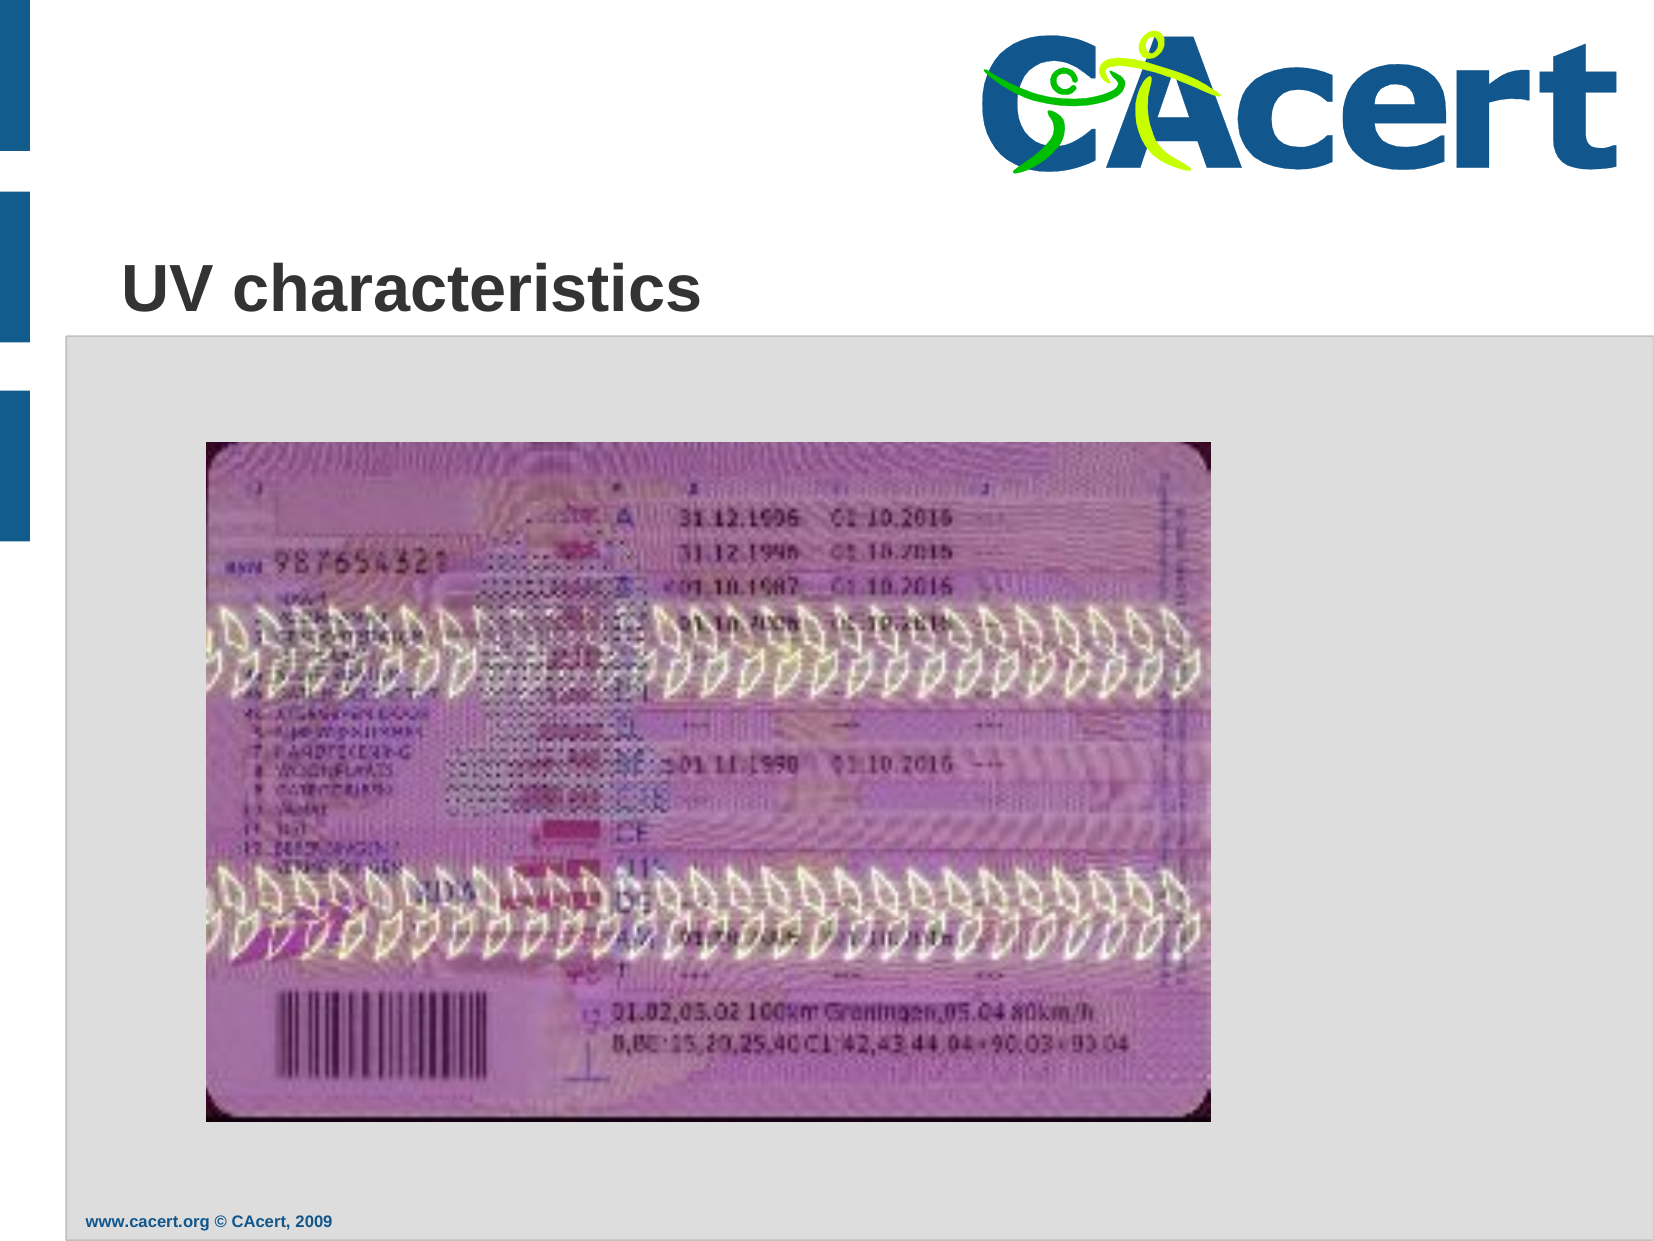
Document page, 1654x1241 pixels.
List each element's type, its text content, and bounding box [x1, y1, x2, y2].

picture [206, 442, 1211, 1123]
title UV characteristics [121, 167, 1533, 326]
